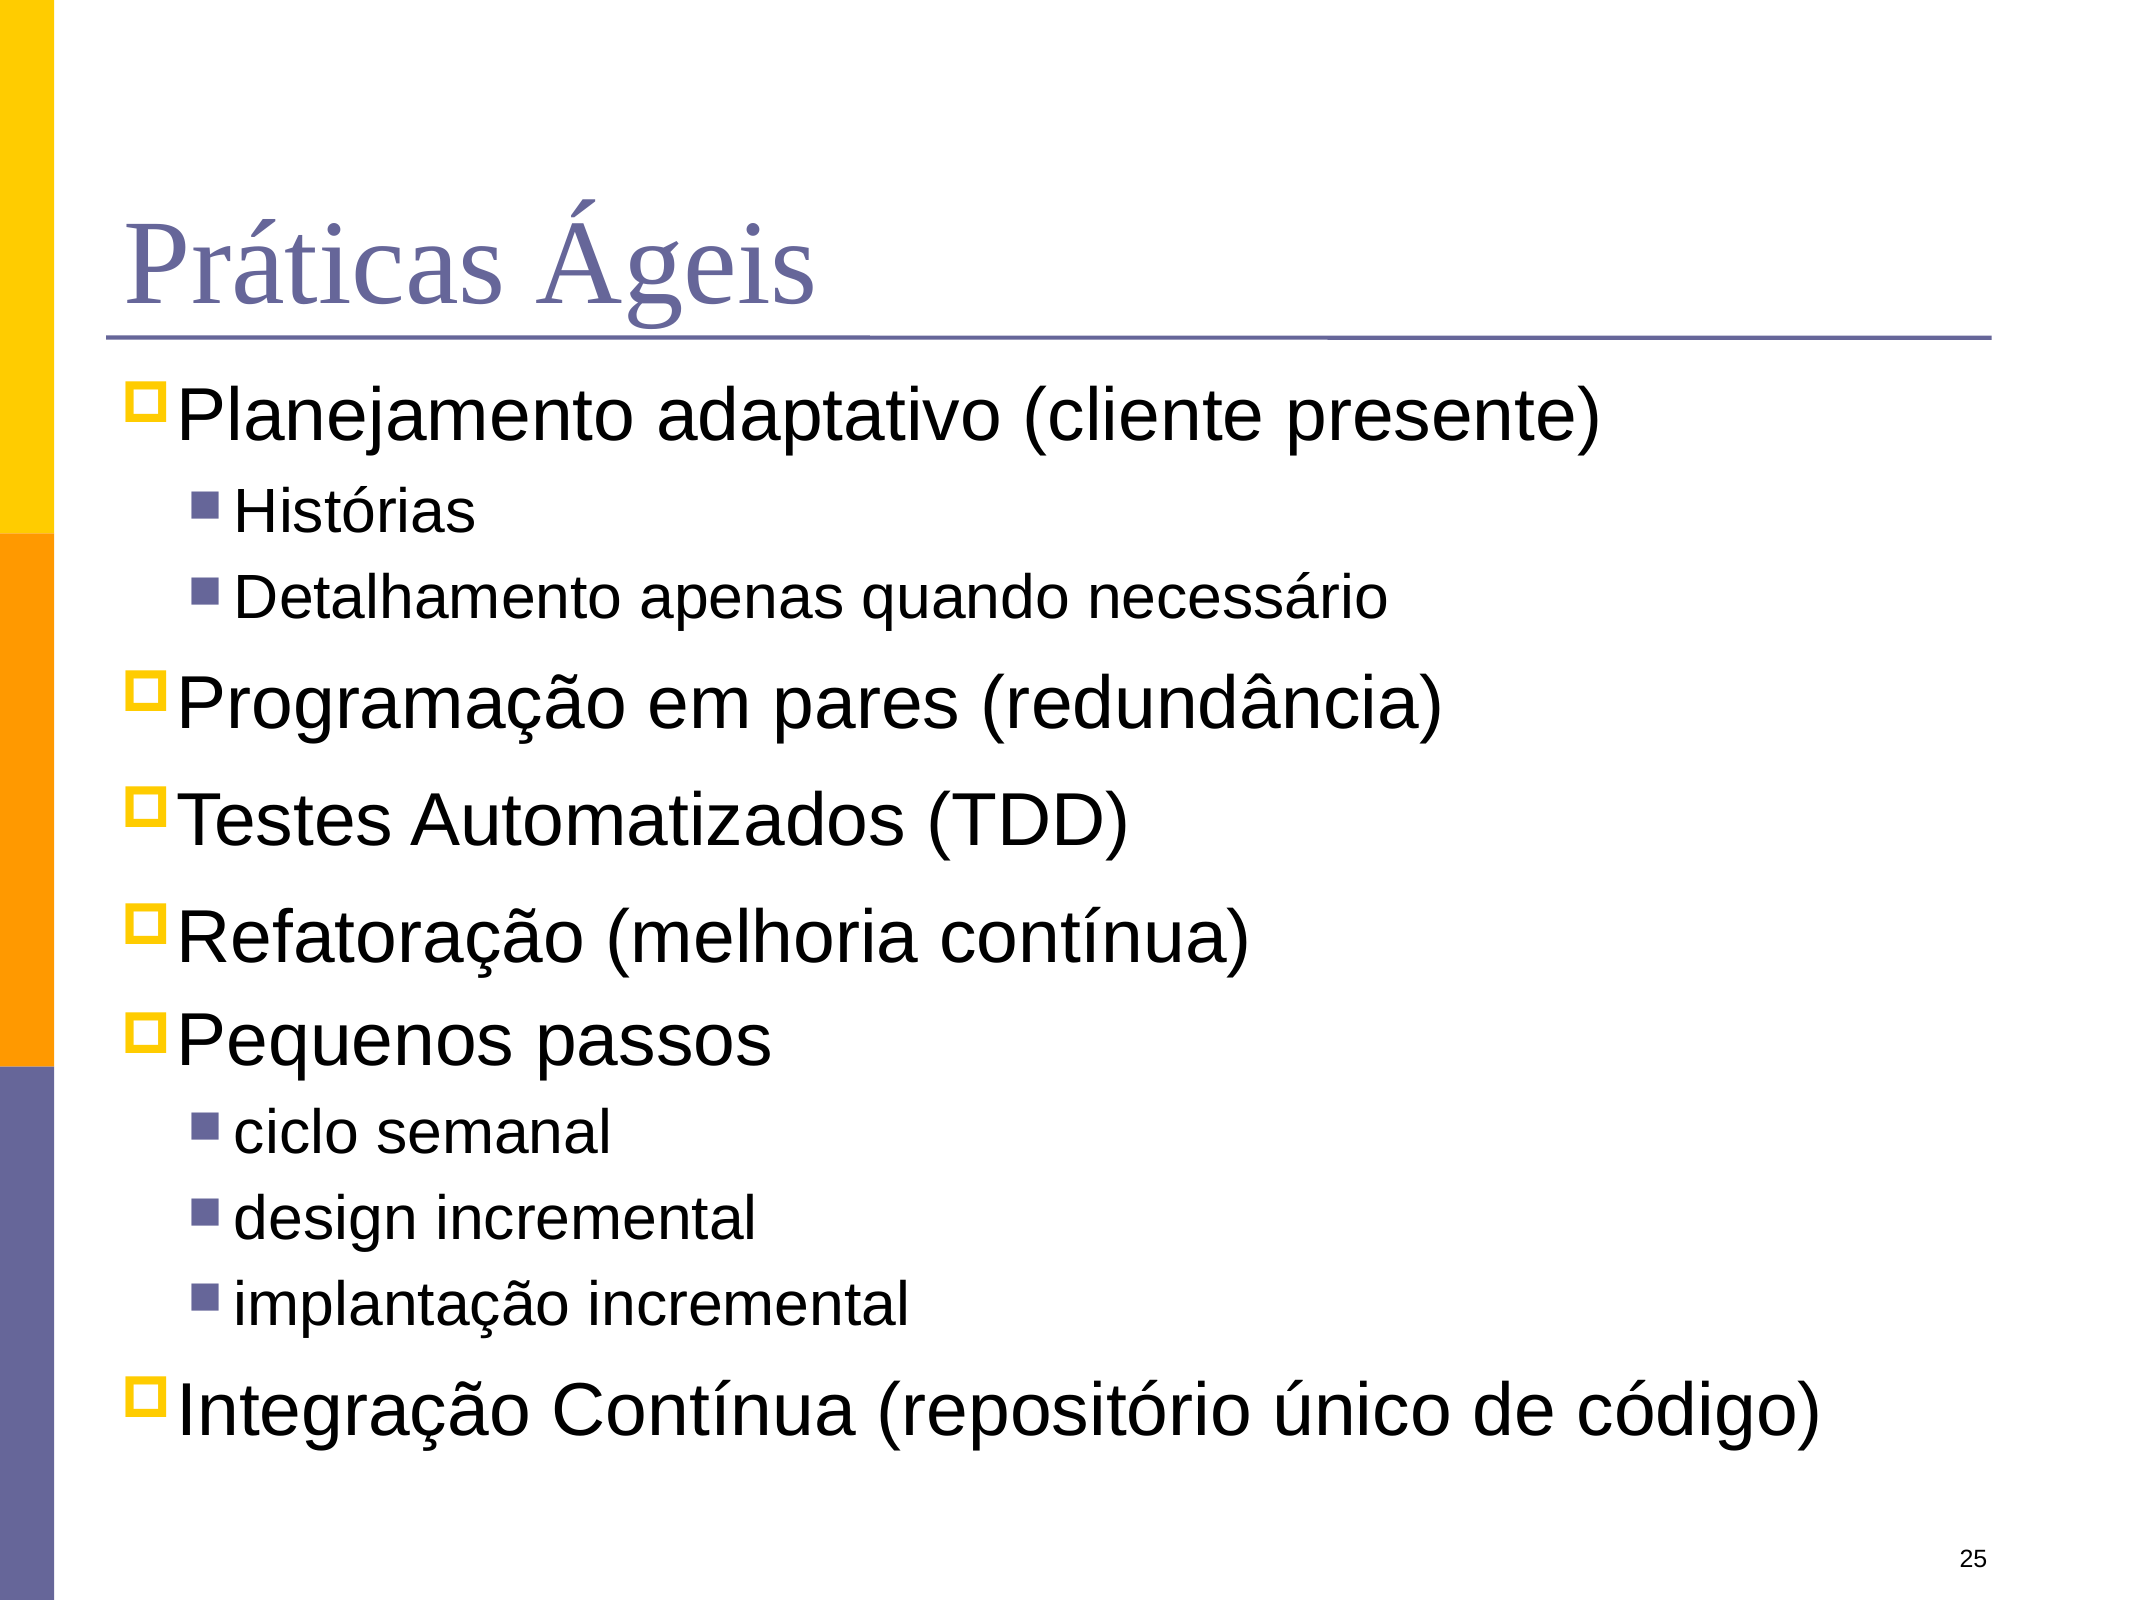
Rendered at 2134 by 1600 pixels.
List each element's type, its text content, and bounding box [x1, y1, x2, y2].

title Práticas Ágeis [106, 0, 2028, 338]
list Planejamento adaptativo (cliente presente)‏ Histórias Detalhamento apenas quando necessário Programação em pares (redundância)‏ Testes Automatizados (TDD)‏ Refatoração (melhoria contínua)‏ Pequenos passos ciclo semanal design incremental implantação incremental Integração Contínua (repositório único de código)‏ [105, 354, 2100, 1478]
text_box [0, 0, 55, 1600]
